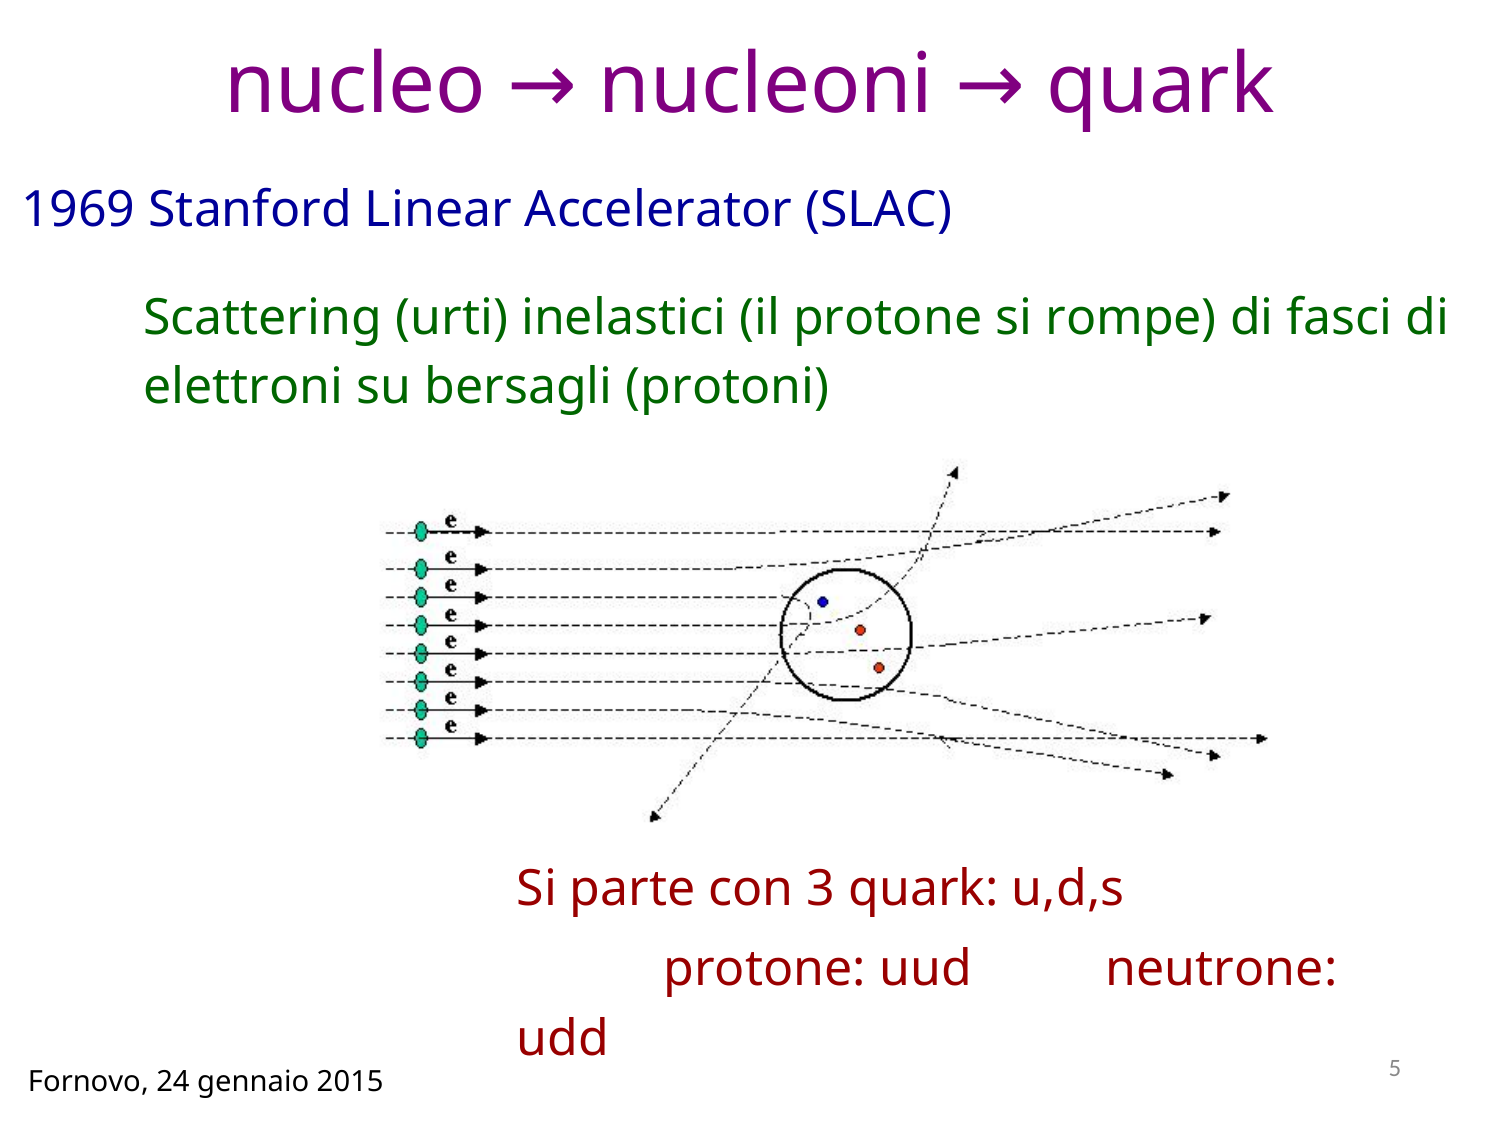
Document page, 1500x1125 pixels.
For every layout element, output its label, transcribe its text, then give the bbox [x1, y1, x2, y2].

text_box 1969 Stanford Linear Accelerator (SLAC) Scattering (urti) inelastici (il protone si rompe) di fasci di elettroni su bersagli (protoni) [6, 159, 1500, 444]
text_box <numero> [1074, 1052, 1417, 1095]
picture [369, 426, 1324, 874]
text_box Si parte con 3 quark: u,d,s protone: uud neutrone: udd [501, 838, 1430, 1052]
text_box nucleo → nucleoni → quark [112, 0, 1388, 153]
